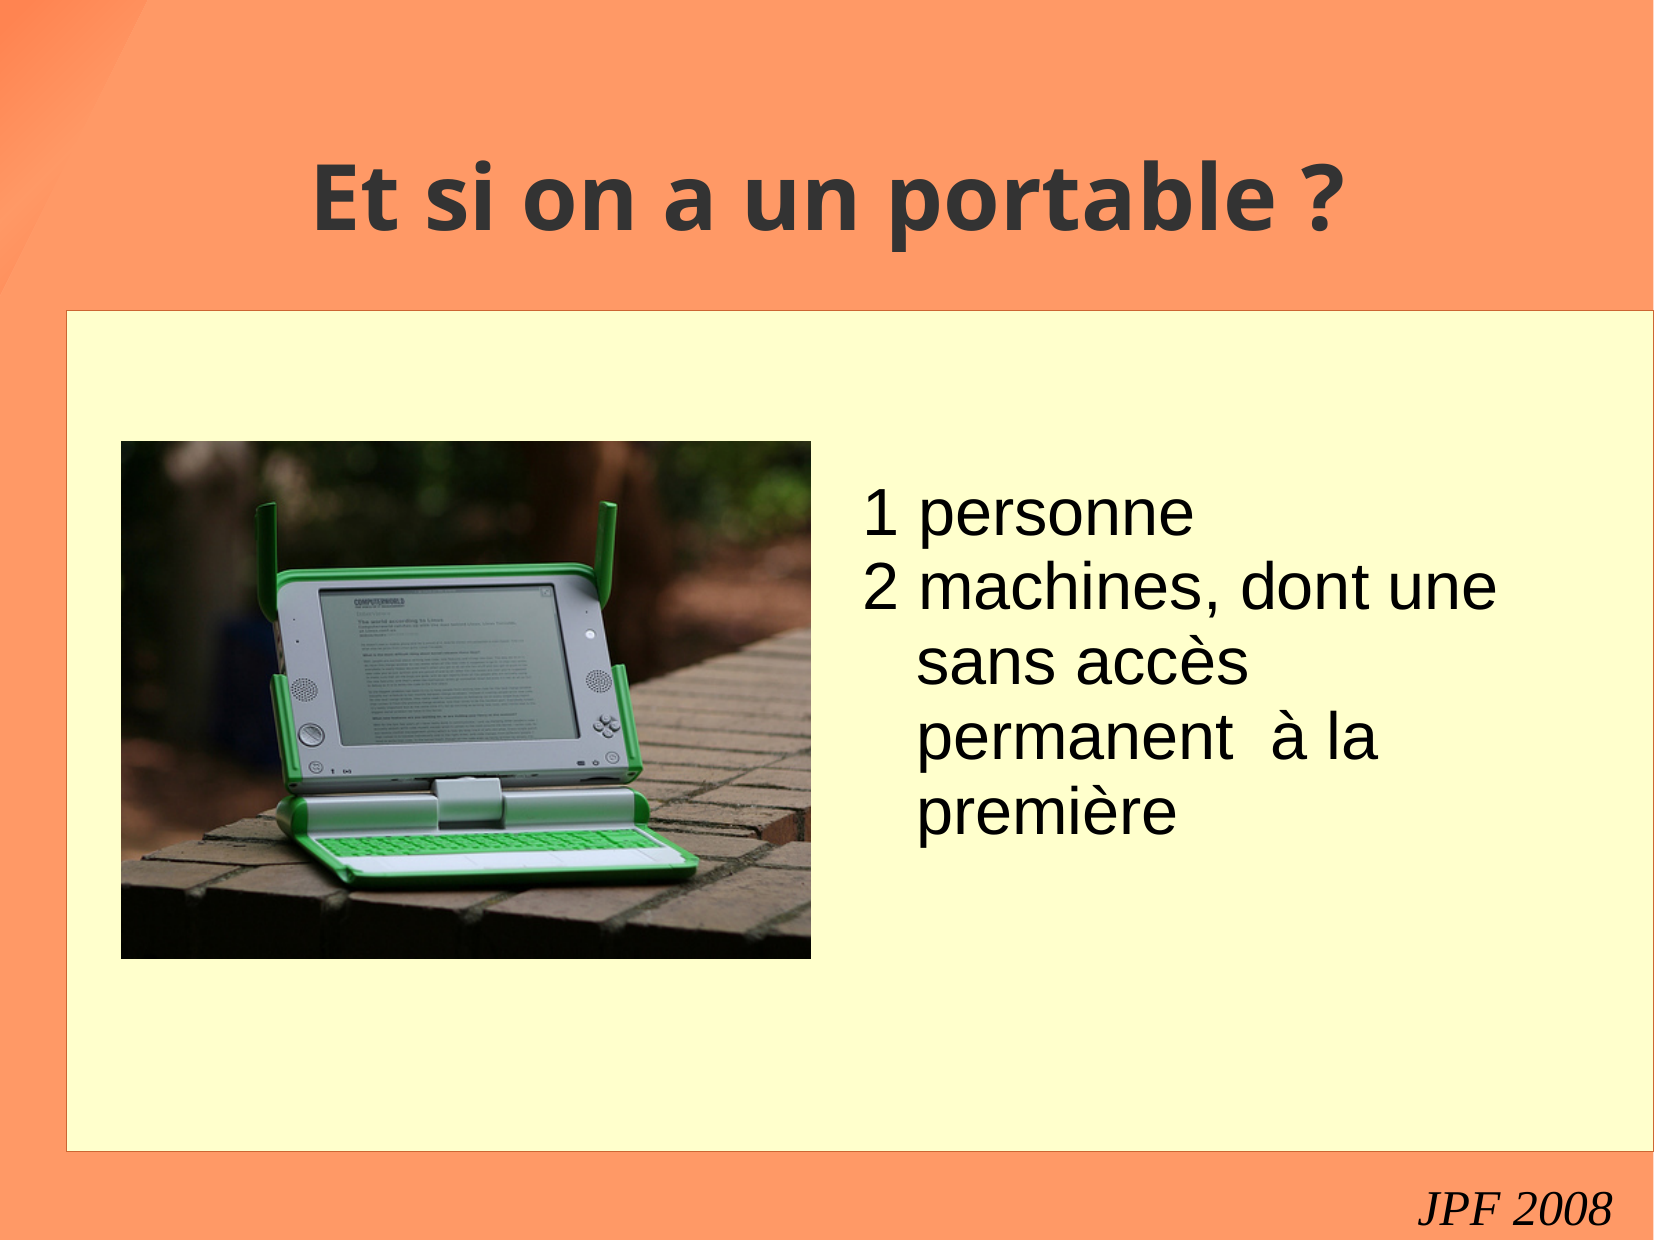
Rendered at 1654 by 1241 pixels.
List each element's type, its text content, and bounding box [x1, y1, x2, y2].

title Et si on a un portable ? [121, 91, 1534, 299]
list 1 personne 2 machines, dont une sans accès permanent à la première [845, 474, 1535, 1004]
picture [121, 441, 811, 959]
